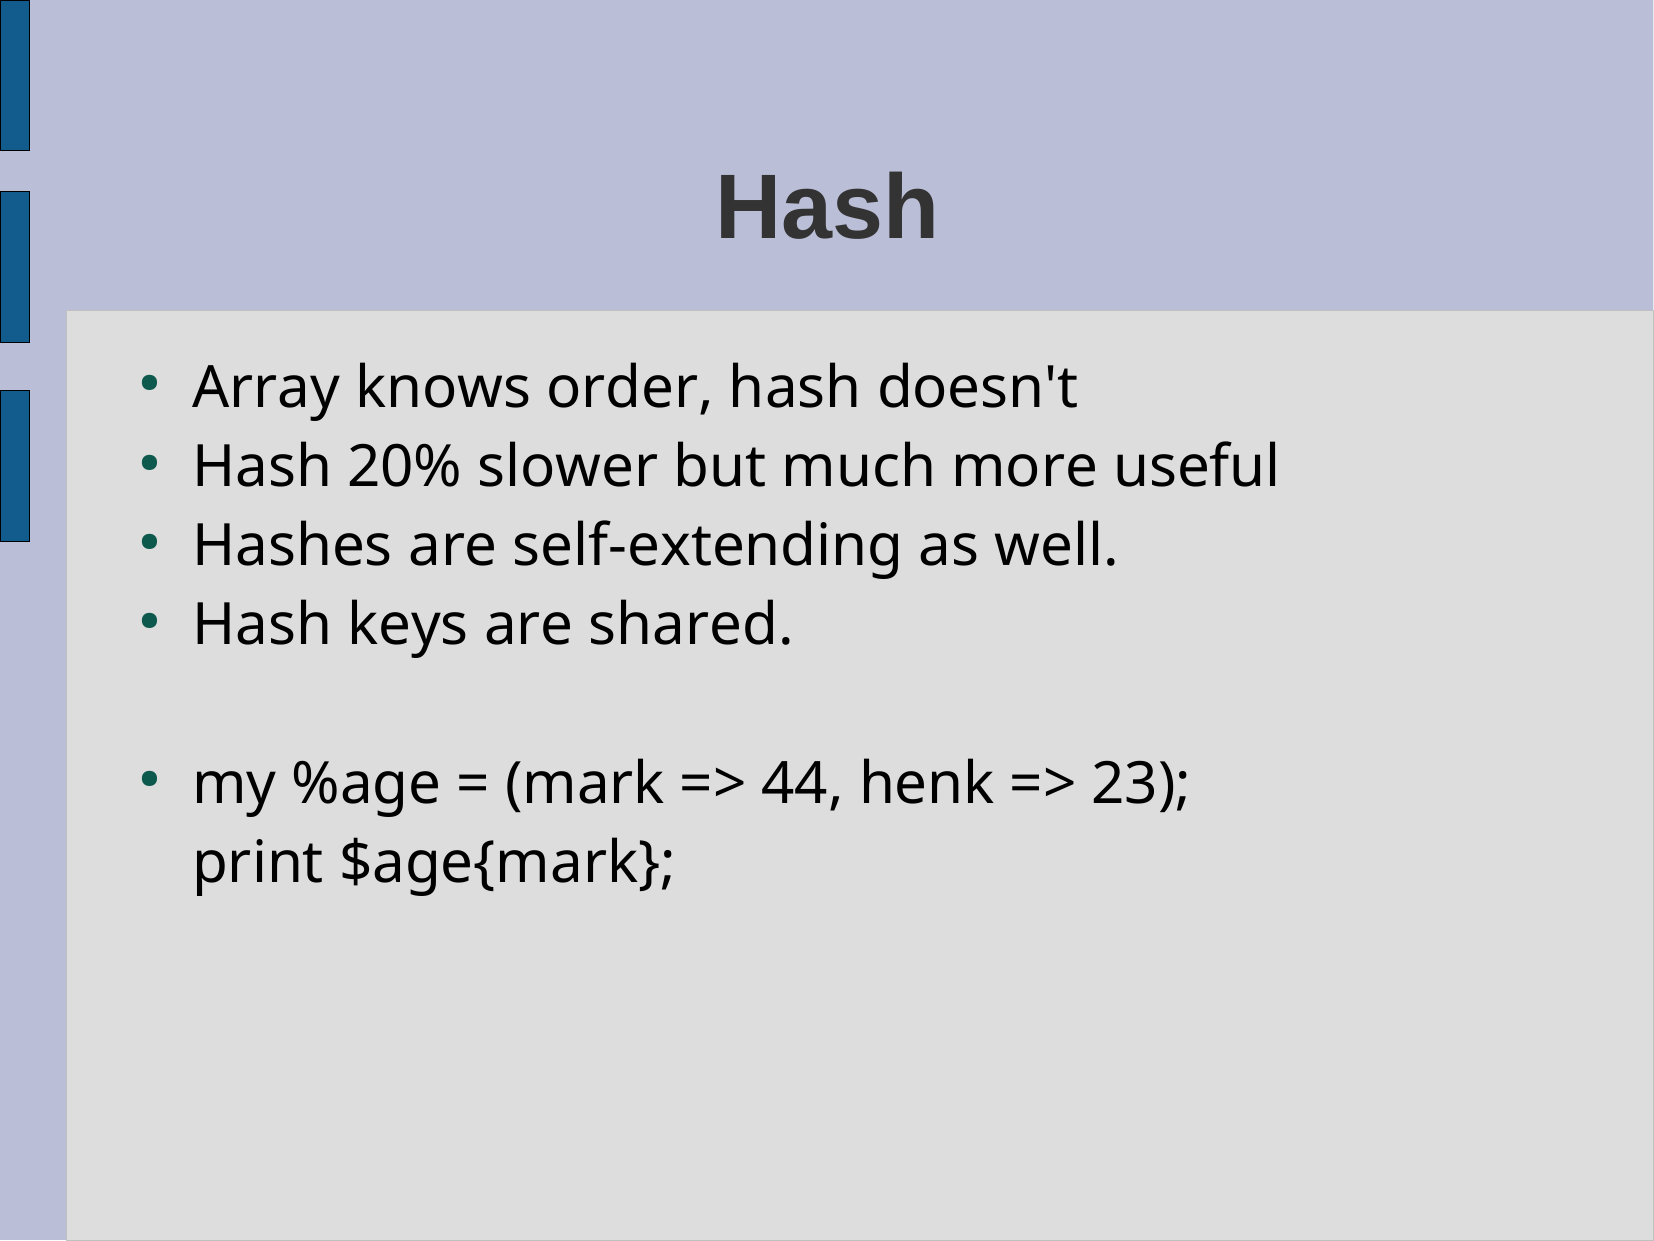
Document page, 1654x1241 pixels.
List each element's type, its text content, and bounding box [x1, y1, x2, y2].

title Hash [121, 102, 1534, 311]
list Array knows order, hash doesn't Hash 20% slower but much more useful Hashes are self-extending as well. Hash keys are shared. my %age = (mark => 44, henk => 23); print $age{mark}; [121, 344, 1534, 1170]
